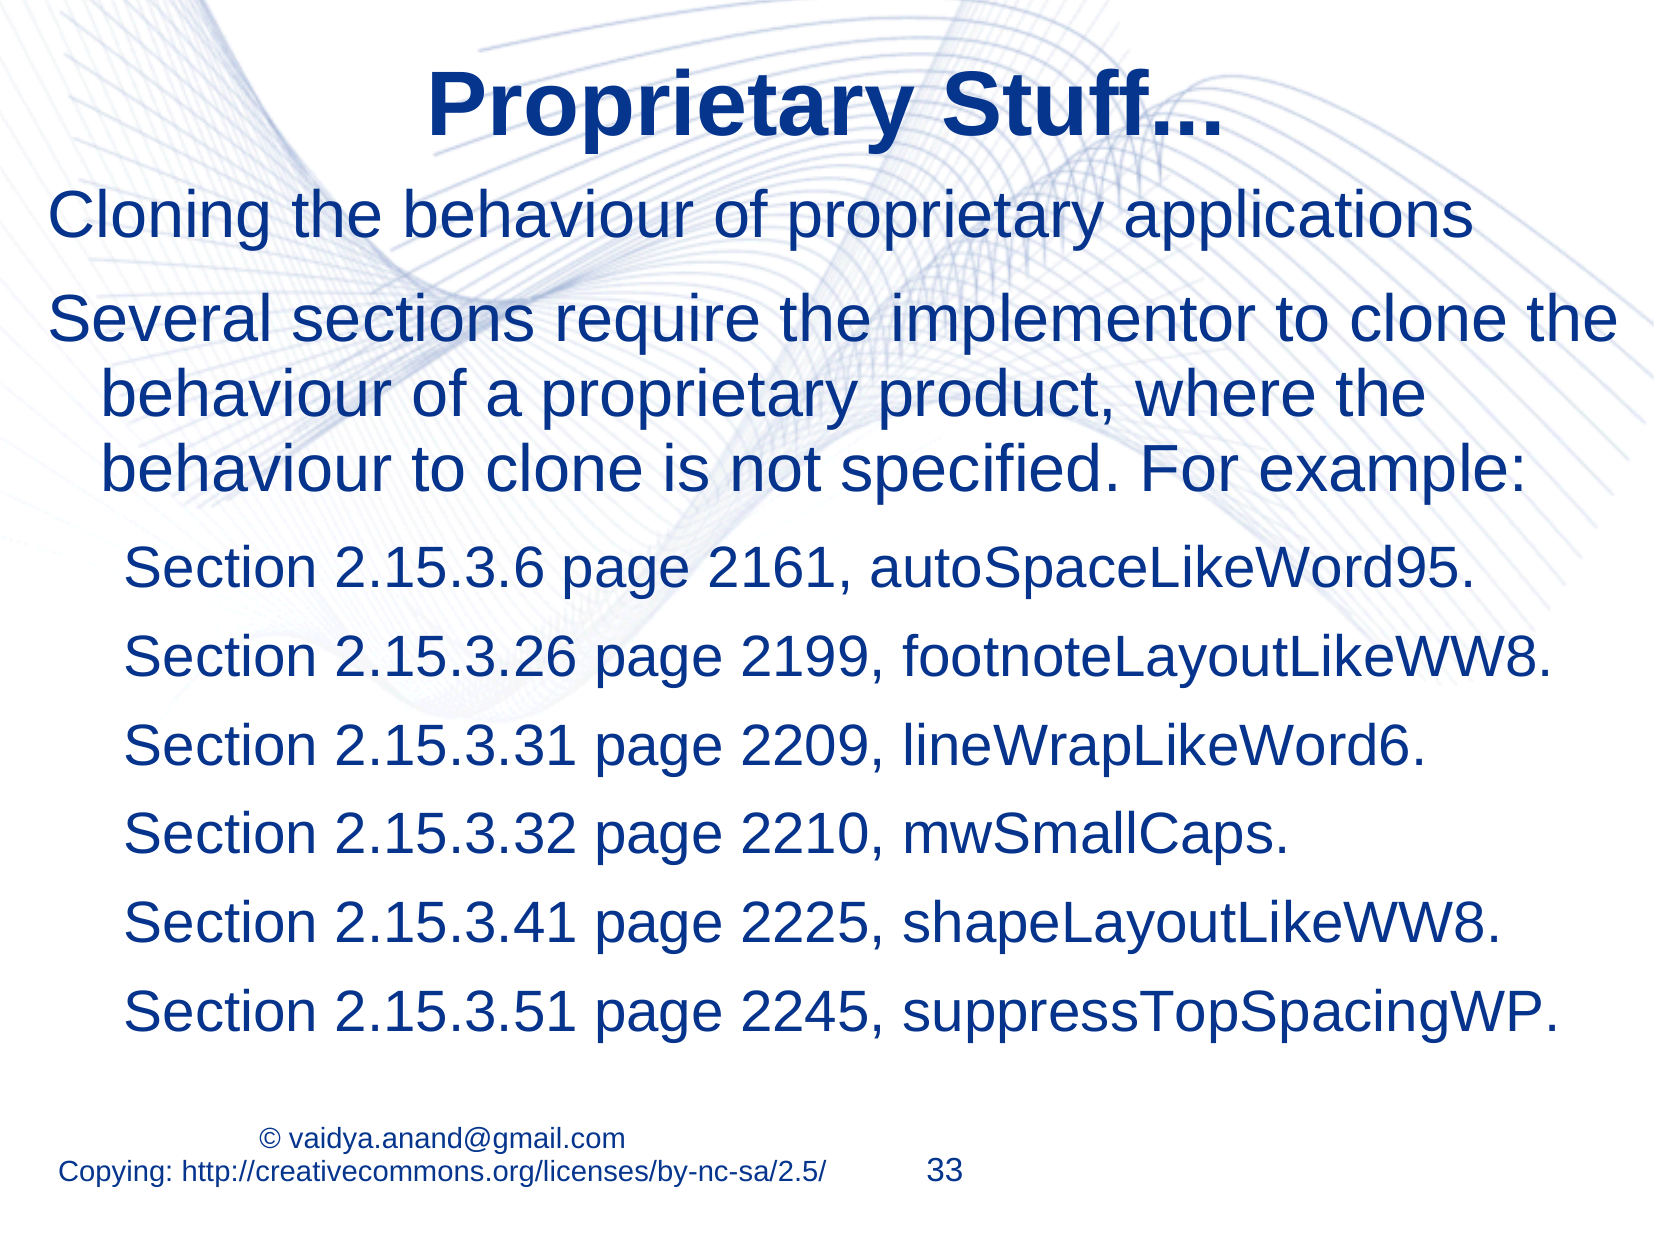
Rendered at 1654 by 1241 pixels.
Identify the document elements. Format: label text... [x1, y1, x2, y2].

list Cloning the behaviour of proprietary applications Several sections require the implementor to clone the behaviour of a proprietary product, where the behaviour to clone is not specified. For example: Section 2.15.3.6 page 2161, autoSpaceLikeWord95. Section 2.15.3.26 page 2199, footnoteLayoutLikeWW8. Section 2.15.3.31 page 2209, lineWrapLikeWord6. Section 2.15.3.32 page 2210, mwSmallCaps. Section 2.15.3.41 page 2225, shapeLayoutLikeWW8. Section 2.15.3.51 page 2245, suppressTopSpacingWP. [29, 177, 1625, 1108]
title Proprietary Stuff... [29, 36, 1625, 170]
picture [0, 0, 1654, 1241]
